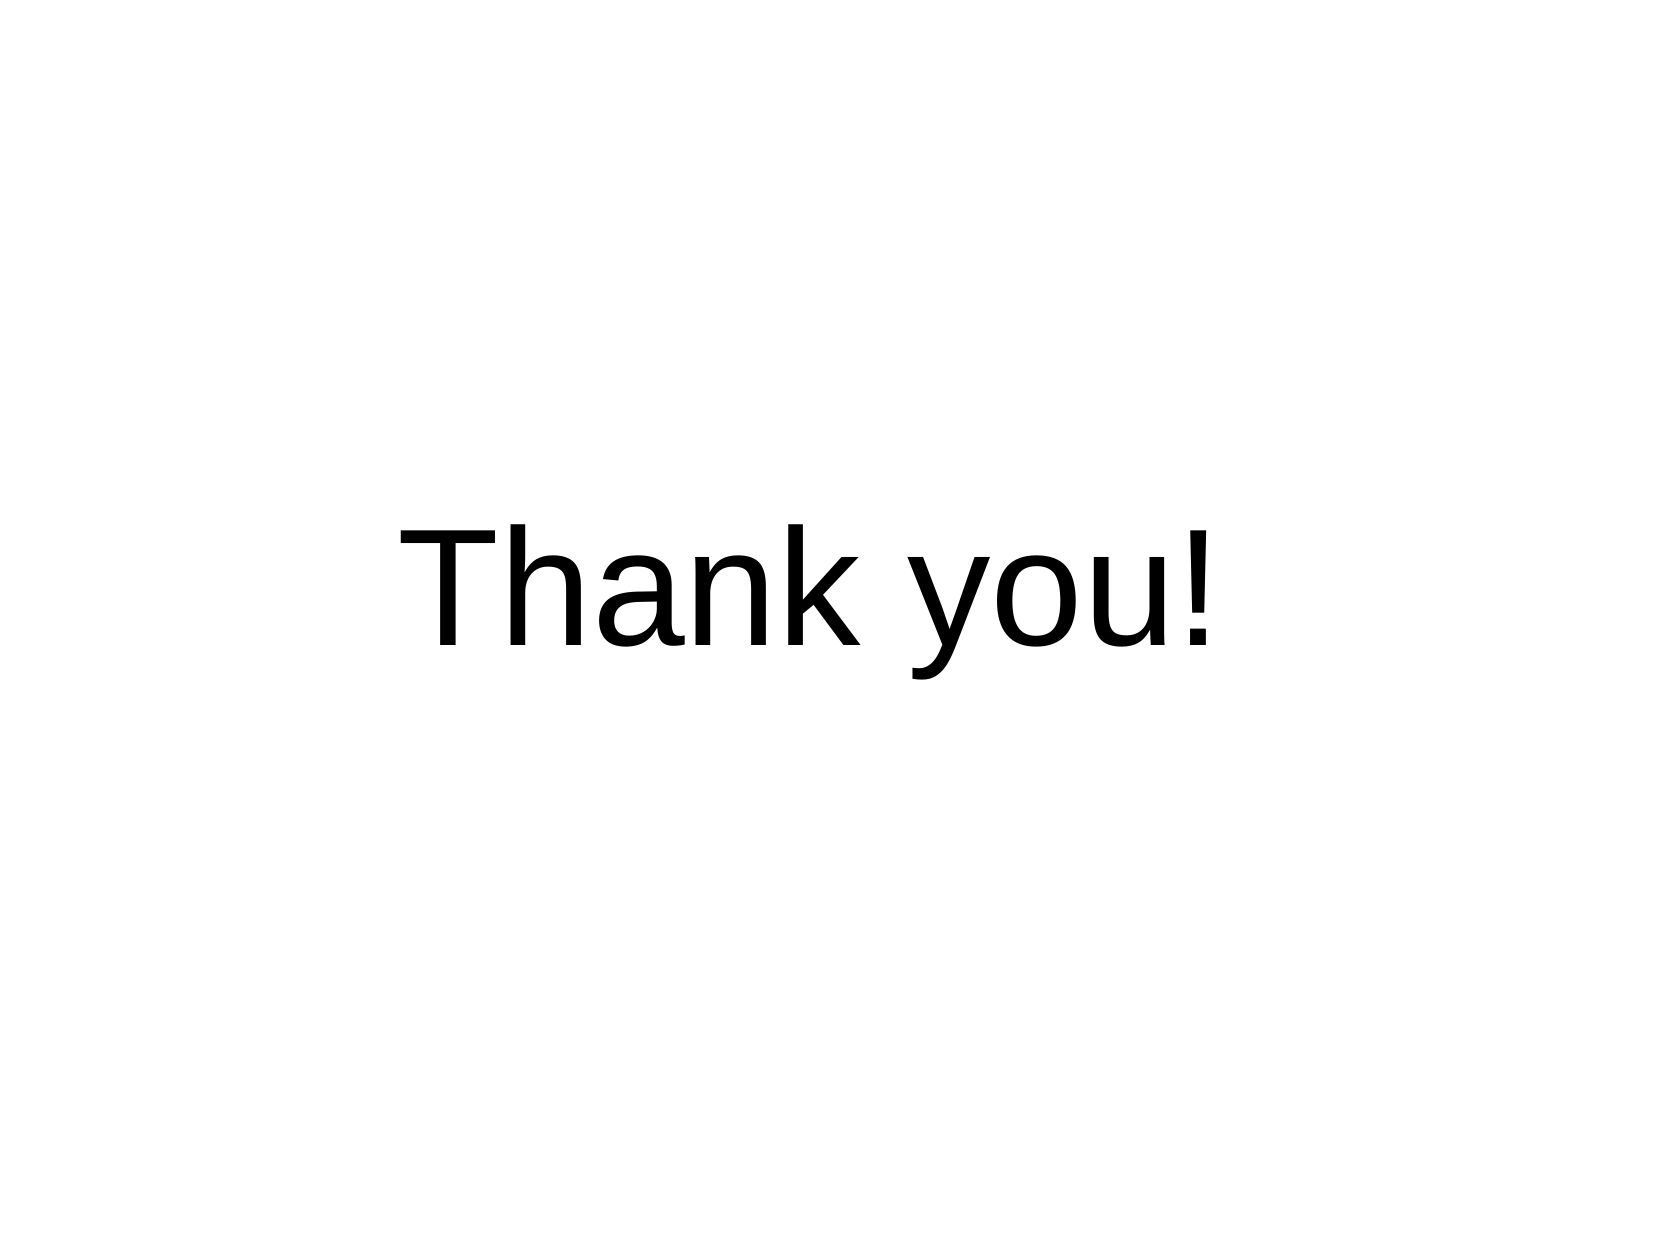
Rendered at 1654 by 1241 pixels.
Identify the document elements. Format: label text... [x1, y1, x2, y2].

text_box Thank you! [382, 487, 1238, 689]
